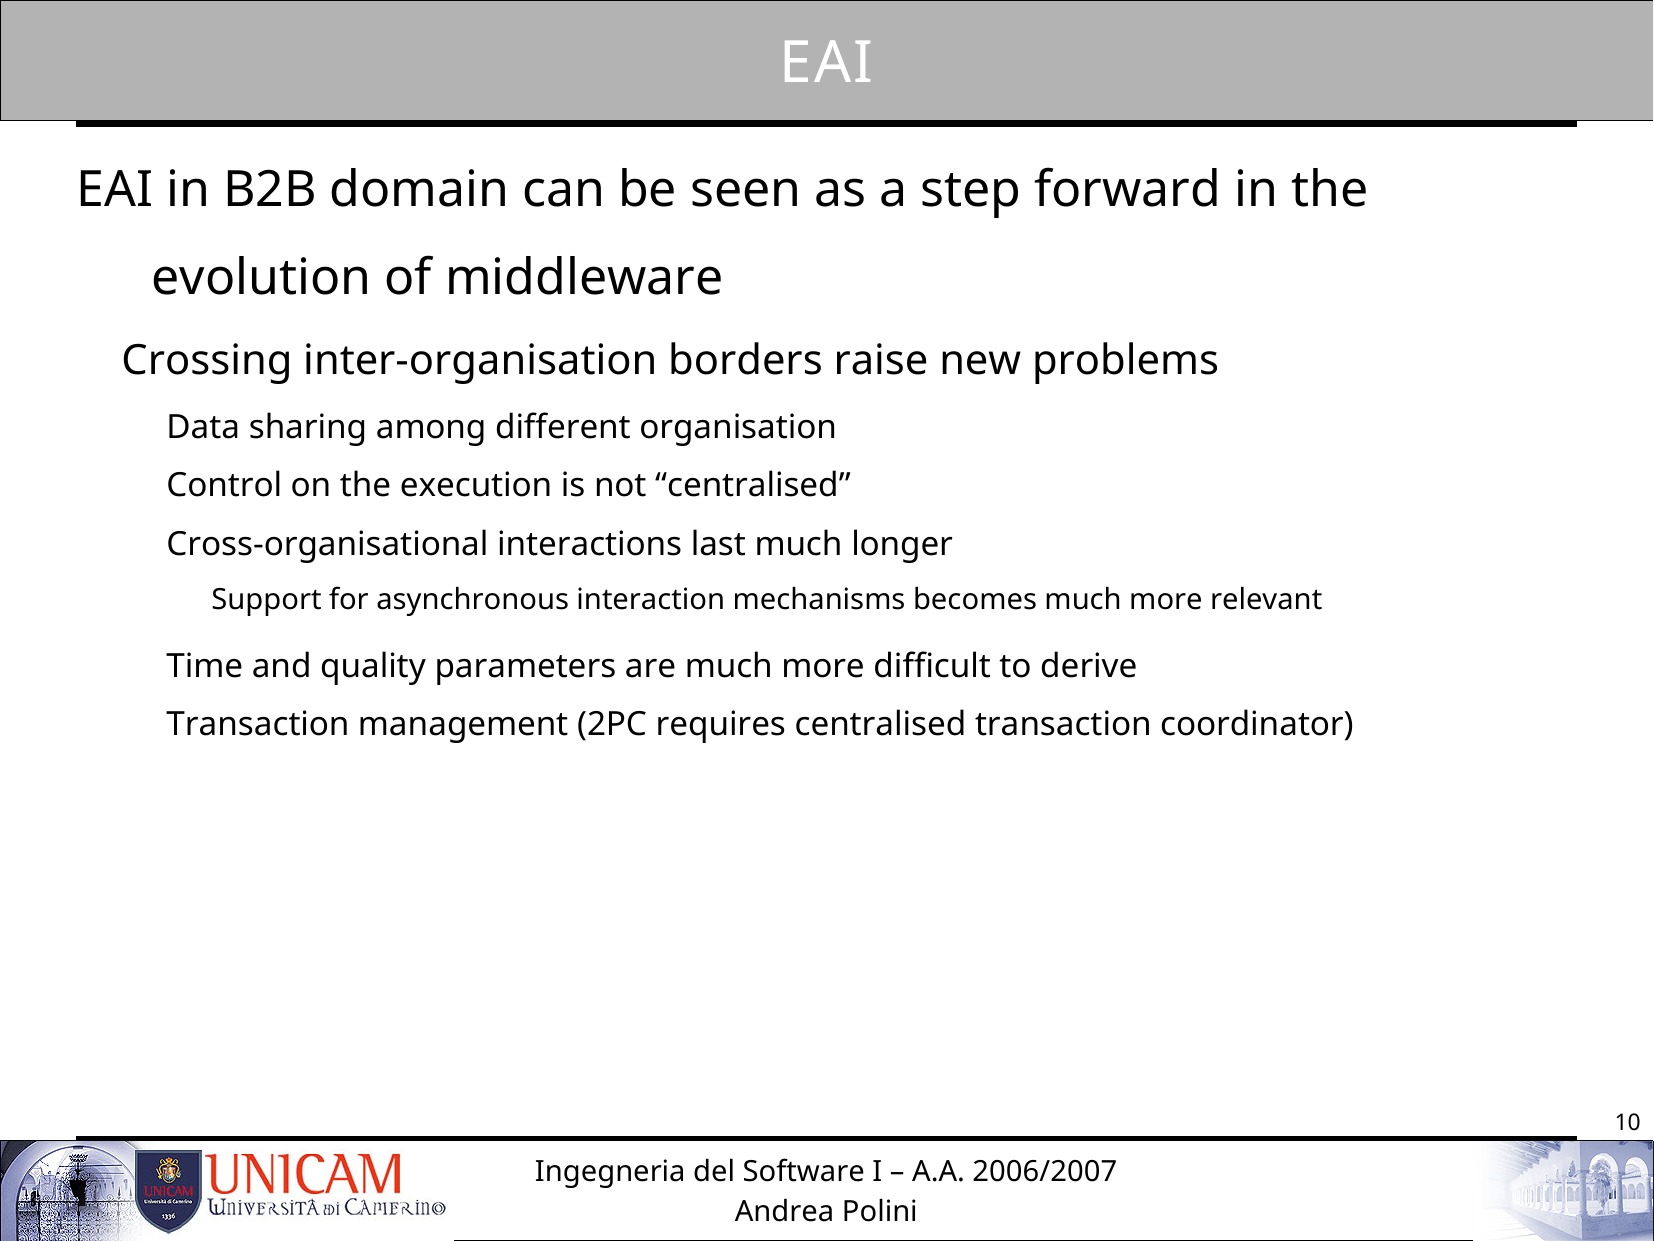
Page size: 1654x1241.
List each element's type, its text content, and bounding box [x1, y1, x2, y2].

picture [0, 1141, 454, 1241]
title EAI [0, 0, 1653, 121]
list EAI in B2B domain can be seen as a step forward in the evolution of middleware Crossing inter-organisation borders raise new problems Data sharing among different organisation Control on the execution is not “centralised” Cross-organisational interactions last much longer Support for asynchronous interaction mechanisms becomes much more relevant Time and quality parameters are much more difficult to derive Transaction management (2PC requires centralised transaction coordinator) [76, 152, 1577, 706]
picture [1473, 1141, 1654, 1241]
